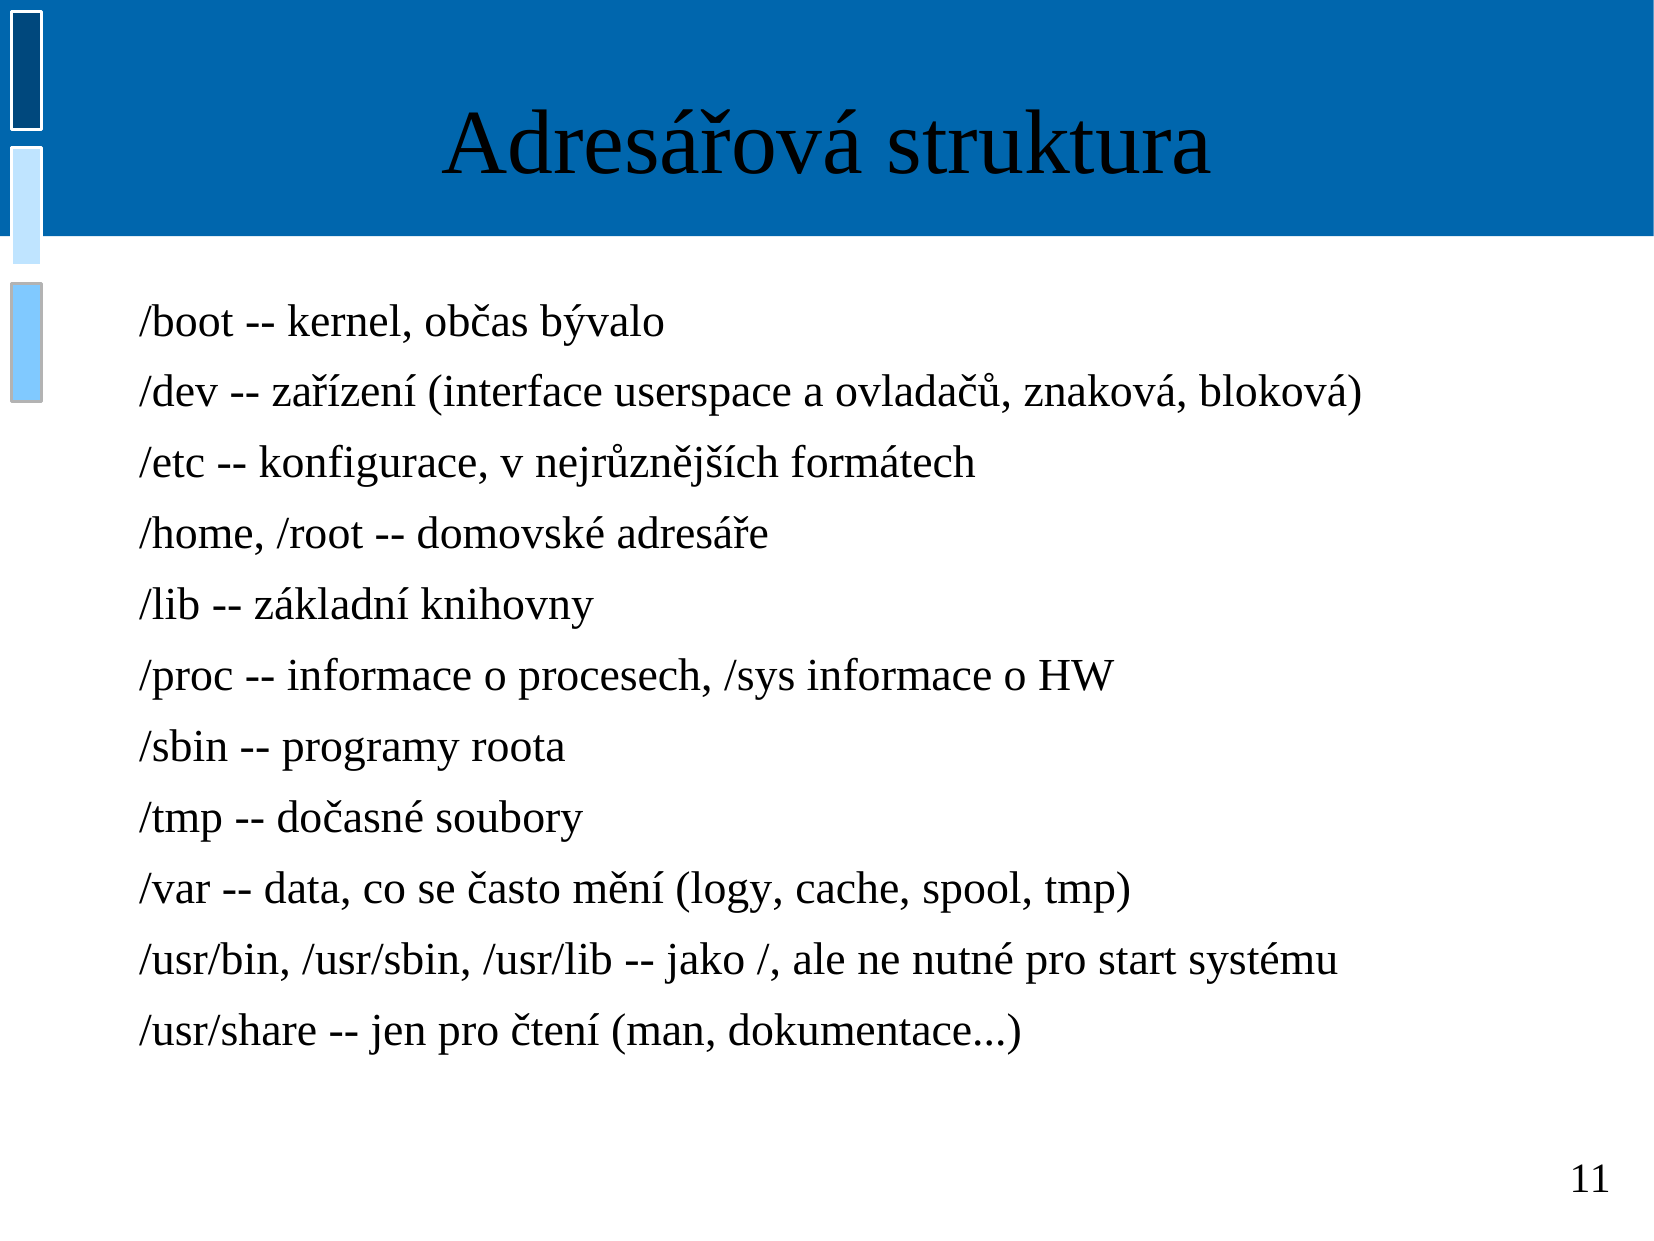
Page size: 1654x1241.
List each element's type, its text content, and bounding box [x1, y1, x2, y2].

list /boot -- kernel, občas bývalo /dev -- zařízení (interface userspace a ovladačů, znaková, bloková) /etc -- konfigurace, v nejrůznějších formátech /home, /root -- domovské adresáře /lib -- základní knihovny /proc -- informace o procesech, /sys informace o HW /sbin -- programy roota /tmp -- dočasné soubory /var -- data, co se často mění (logy, cache, spool, tmp) /usr/bin, /usr/sbin, /usr/lib -- jako /, ale ne nutné pro start systému /usr/share -- jen pro čtení (man, dokumentace...) [121, 295, 1534, 1127]
title Adresářová struktura [121, 49, 1534, 237]
